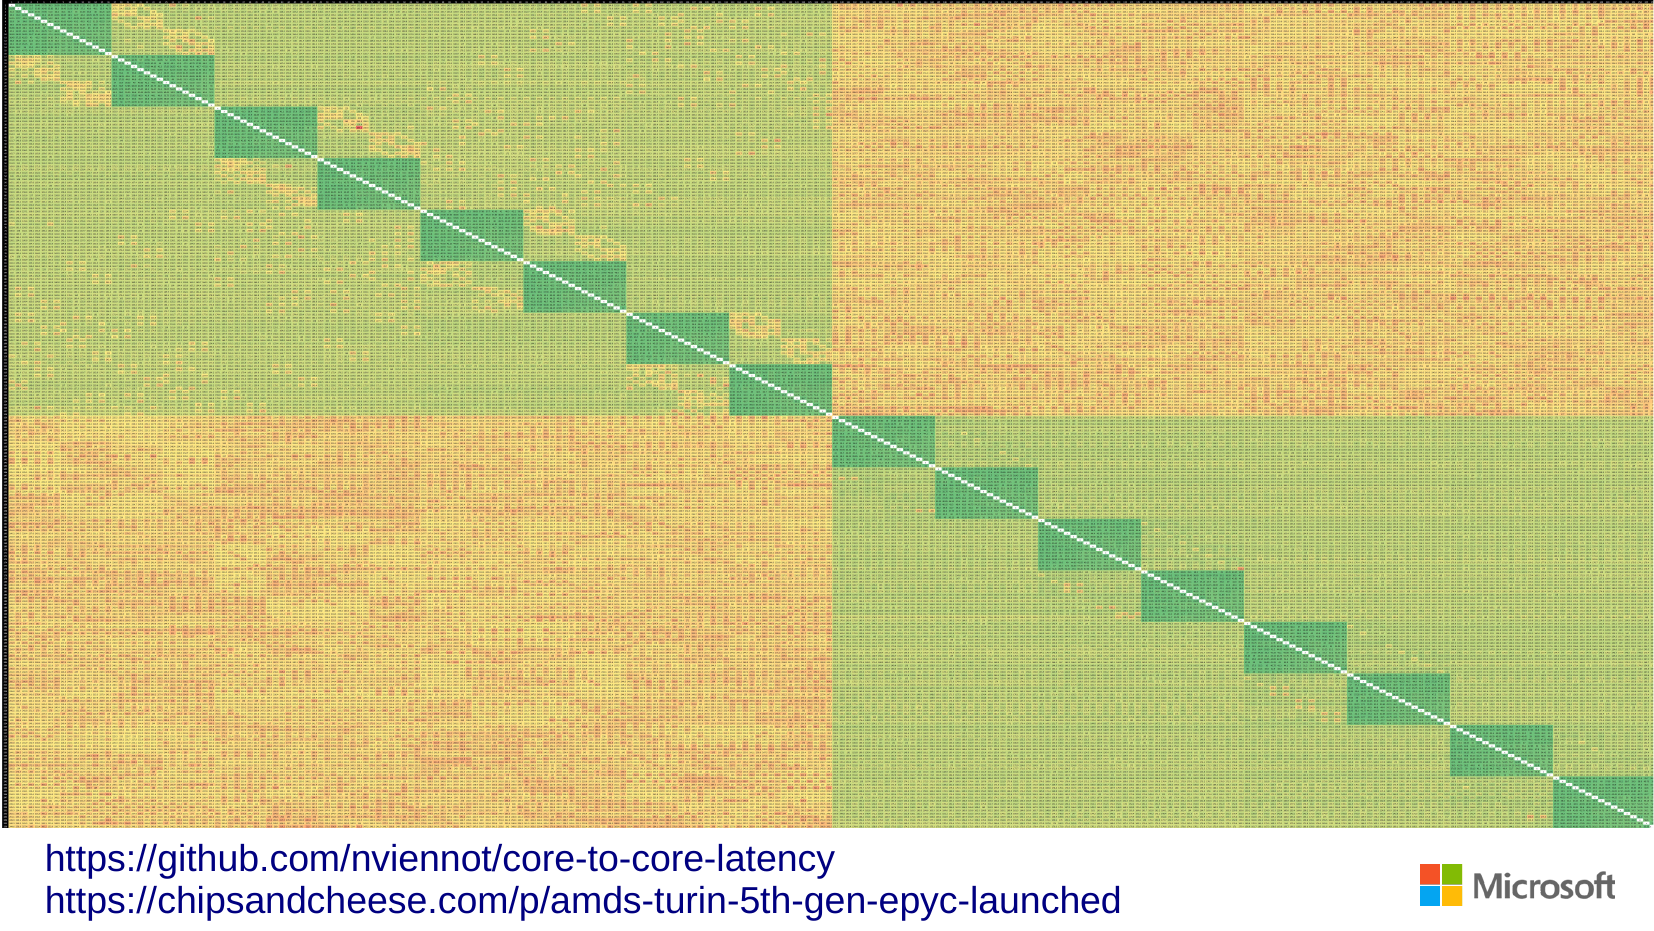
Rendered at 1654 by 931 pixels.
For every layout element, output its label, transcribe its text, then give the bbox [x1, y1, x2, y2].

text_box https://github.com/nviennot/core-to-core-latency https://chipsandcheese.com/p/amds-turin-5th-gen-epyc-launched [30, 829, 1216, 931]
picture [2, 0, 1654, 828]
picture [1420, 864, 1615, 906]
